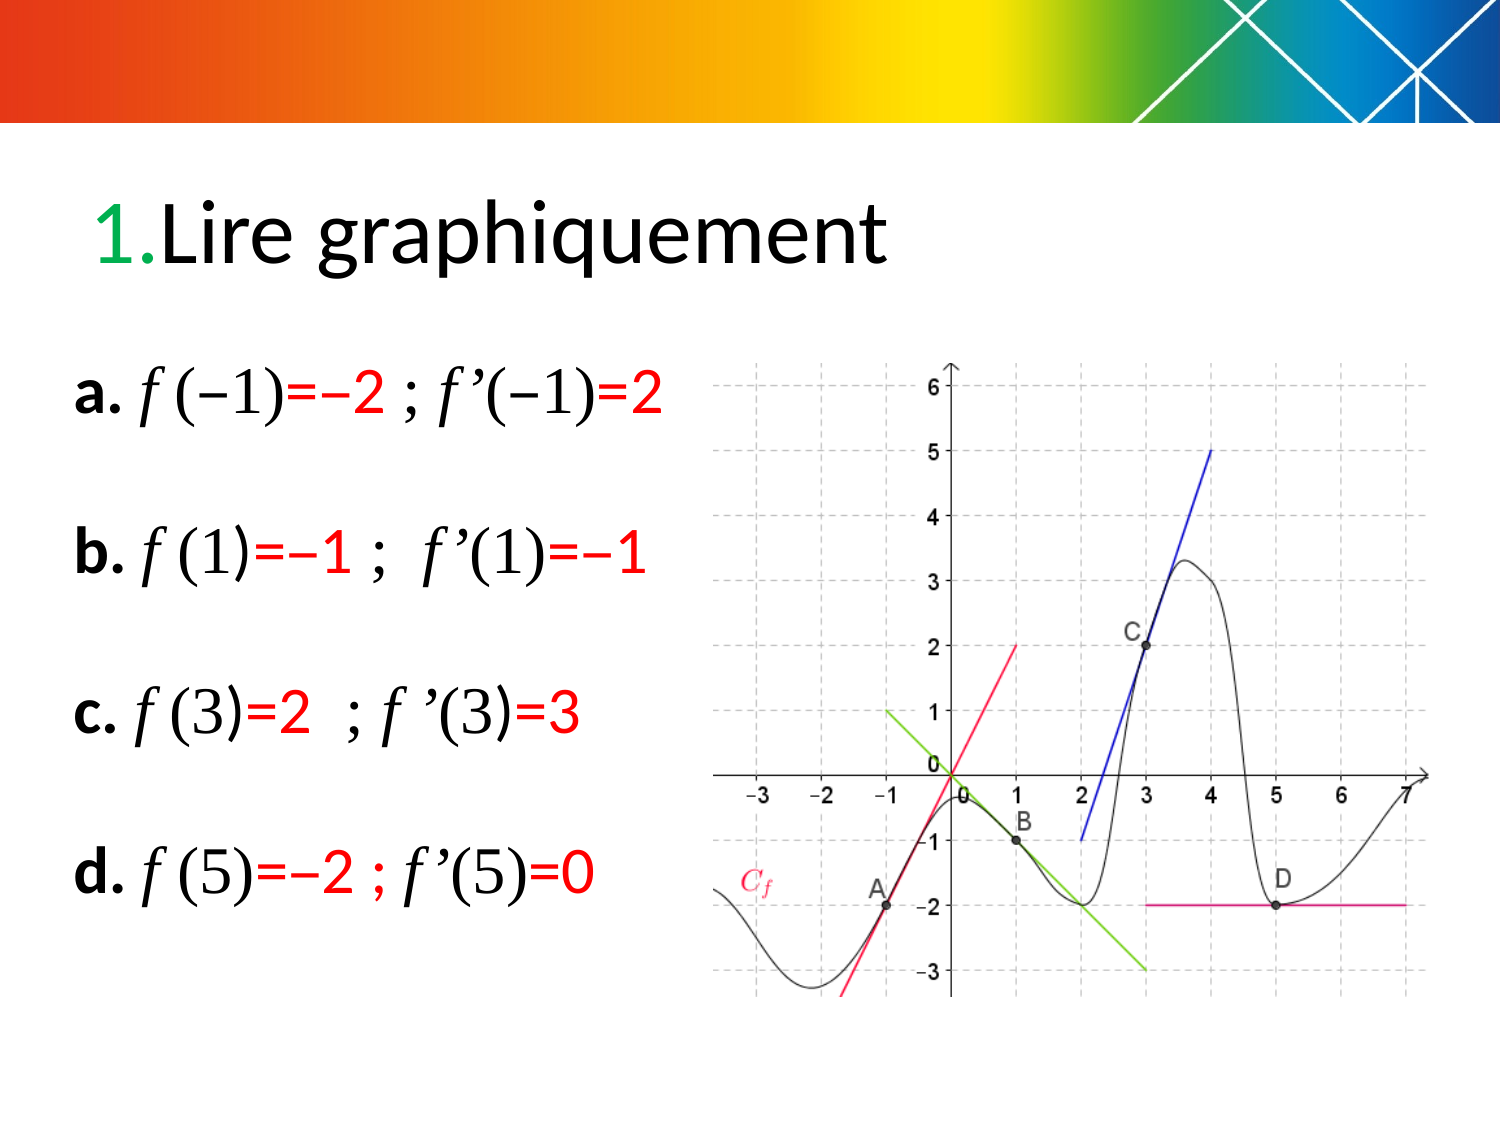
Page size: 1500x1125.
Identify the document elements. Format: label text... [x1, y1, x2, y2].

picture [713, 363, 1430, 997]
picture [0, 0, 1358, 123]
picture [1340, 0, 1500, 123]
text_box a. f (–1)=–2 ; f’(–1)=2 b. f (1)=–1 ; f’(1)=–1 c. f (3)=2 ; f ’(3)=3 d. f (5)=–2 ; f’(5)=0 [58, 339, 774, 995]
title 1.Lire graphiquement [75, 164, 1425, 305]
